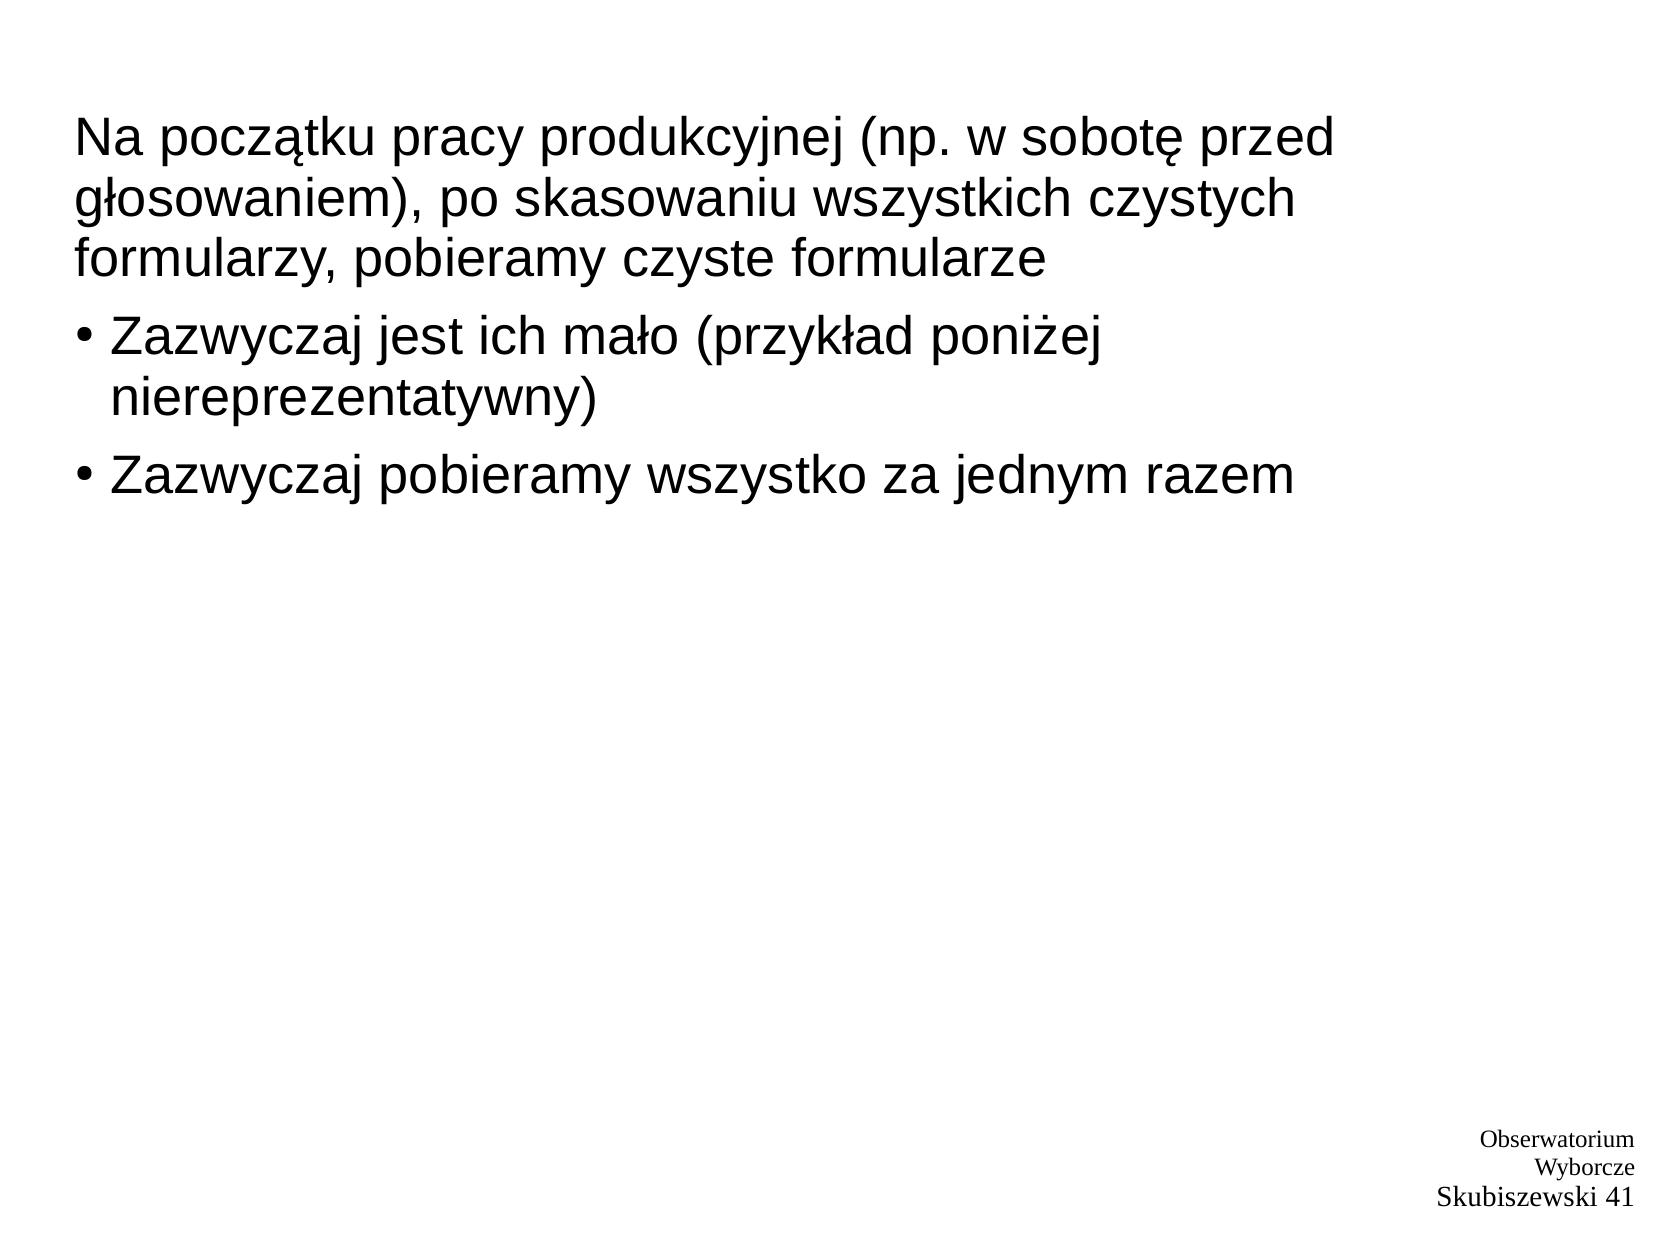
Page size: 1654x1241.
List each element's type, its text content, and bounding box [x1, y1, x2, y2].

text_box Na początku pracy produkcyjnej (np. w sobotę przed głosowaniem), po skasowaniu wszystkich czystych formularzy, pobieramy czyste formularze Zazwyczaj jest ich mało (przykład poniżej niereprezentatywny) Zazwyczaj pobieramy wszystko za jednym razem [60, 99, 1591, 876]
